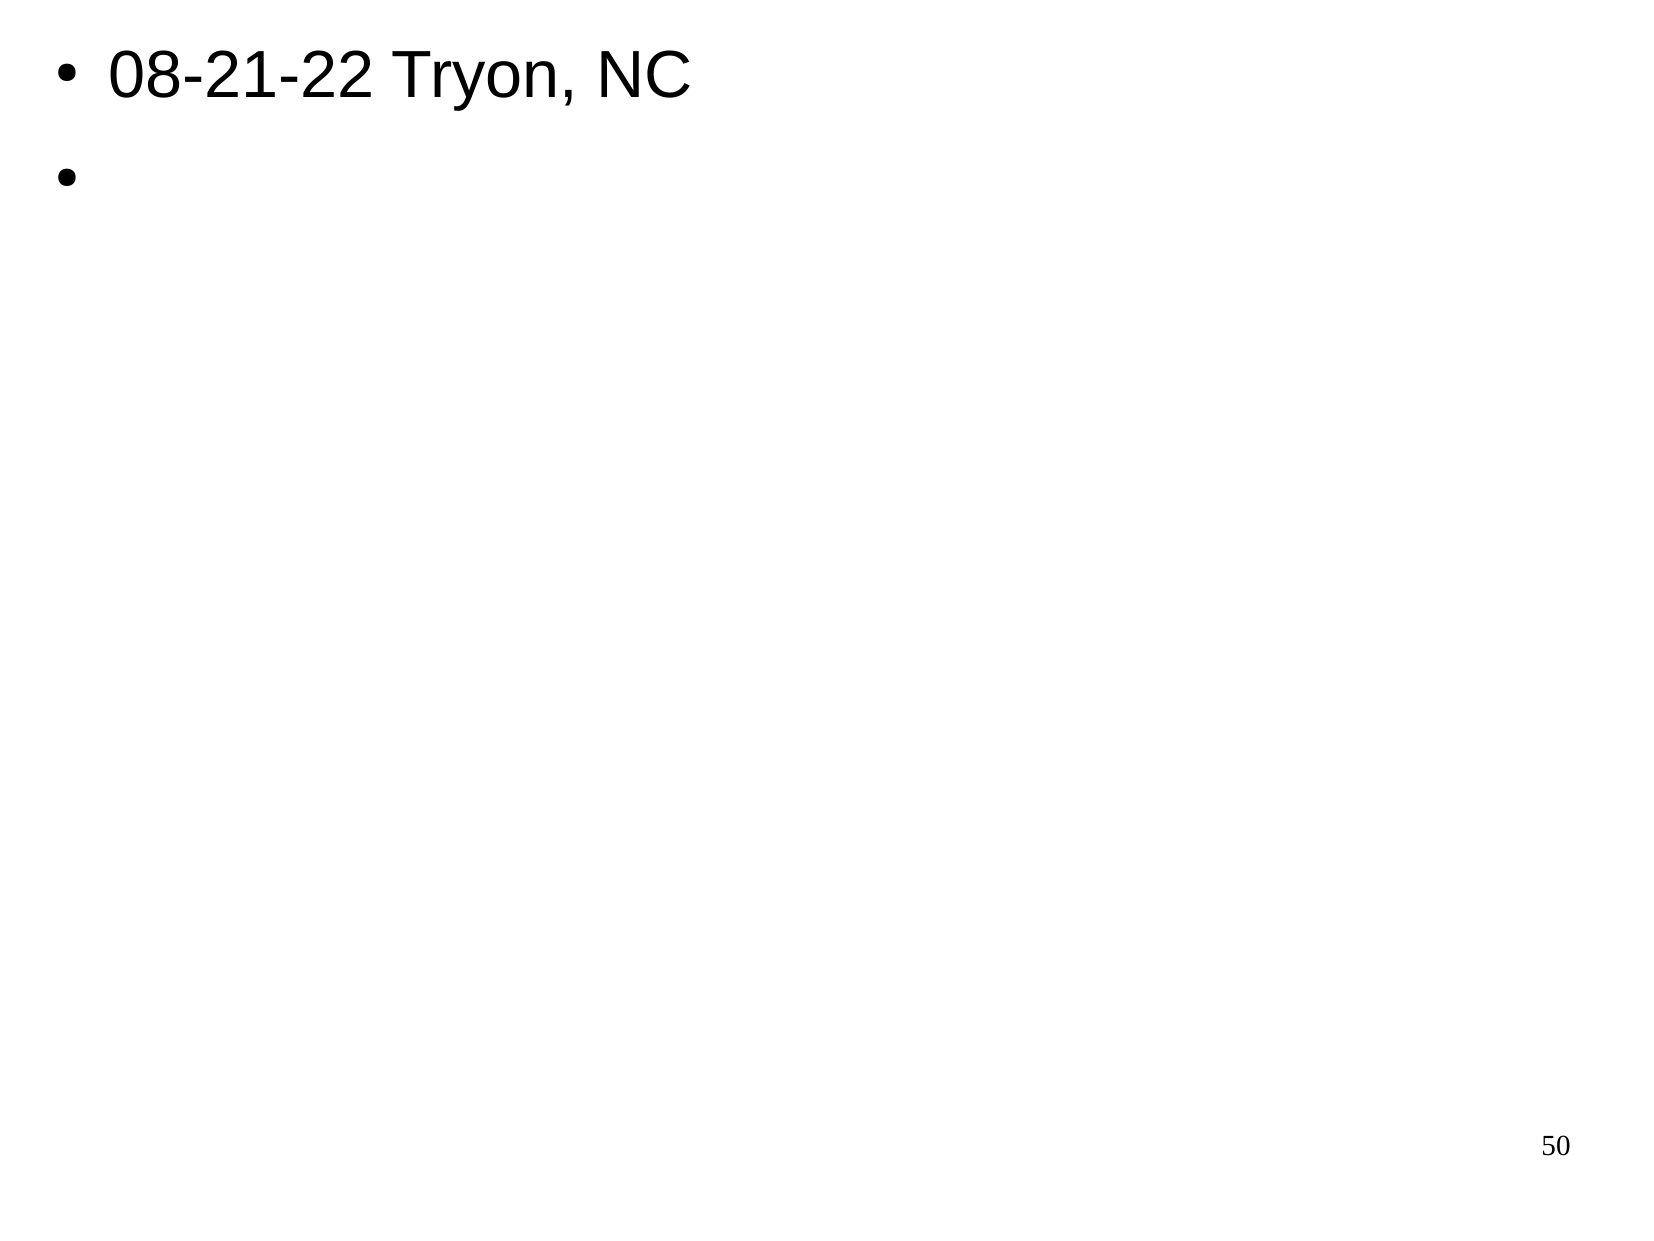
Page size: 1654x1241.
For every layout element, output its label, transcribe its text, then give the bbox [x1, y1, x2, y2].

list 08-21-22 Tryon, NC [37, 37, 1613, 1238]
